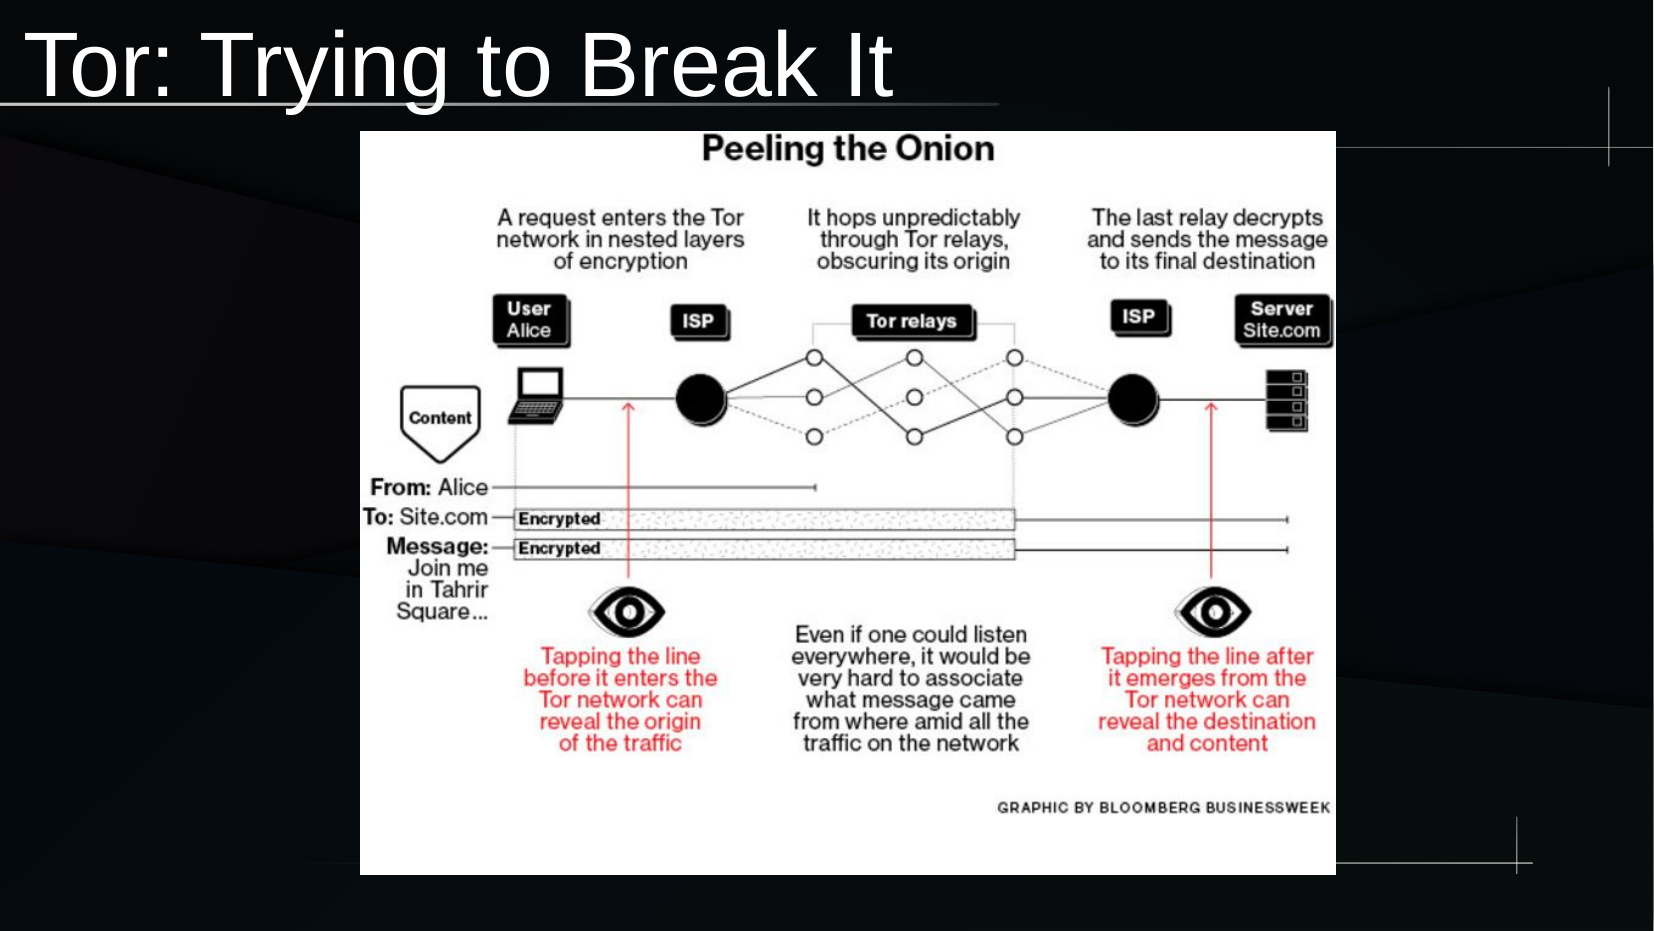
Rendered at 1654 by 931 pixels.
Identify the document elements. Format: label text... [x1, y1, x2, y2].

picture [0, 0, 1654, 931]
title Tor: Trying to Break It [23, 11, 1589, 119]
